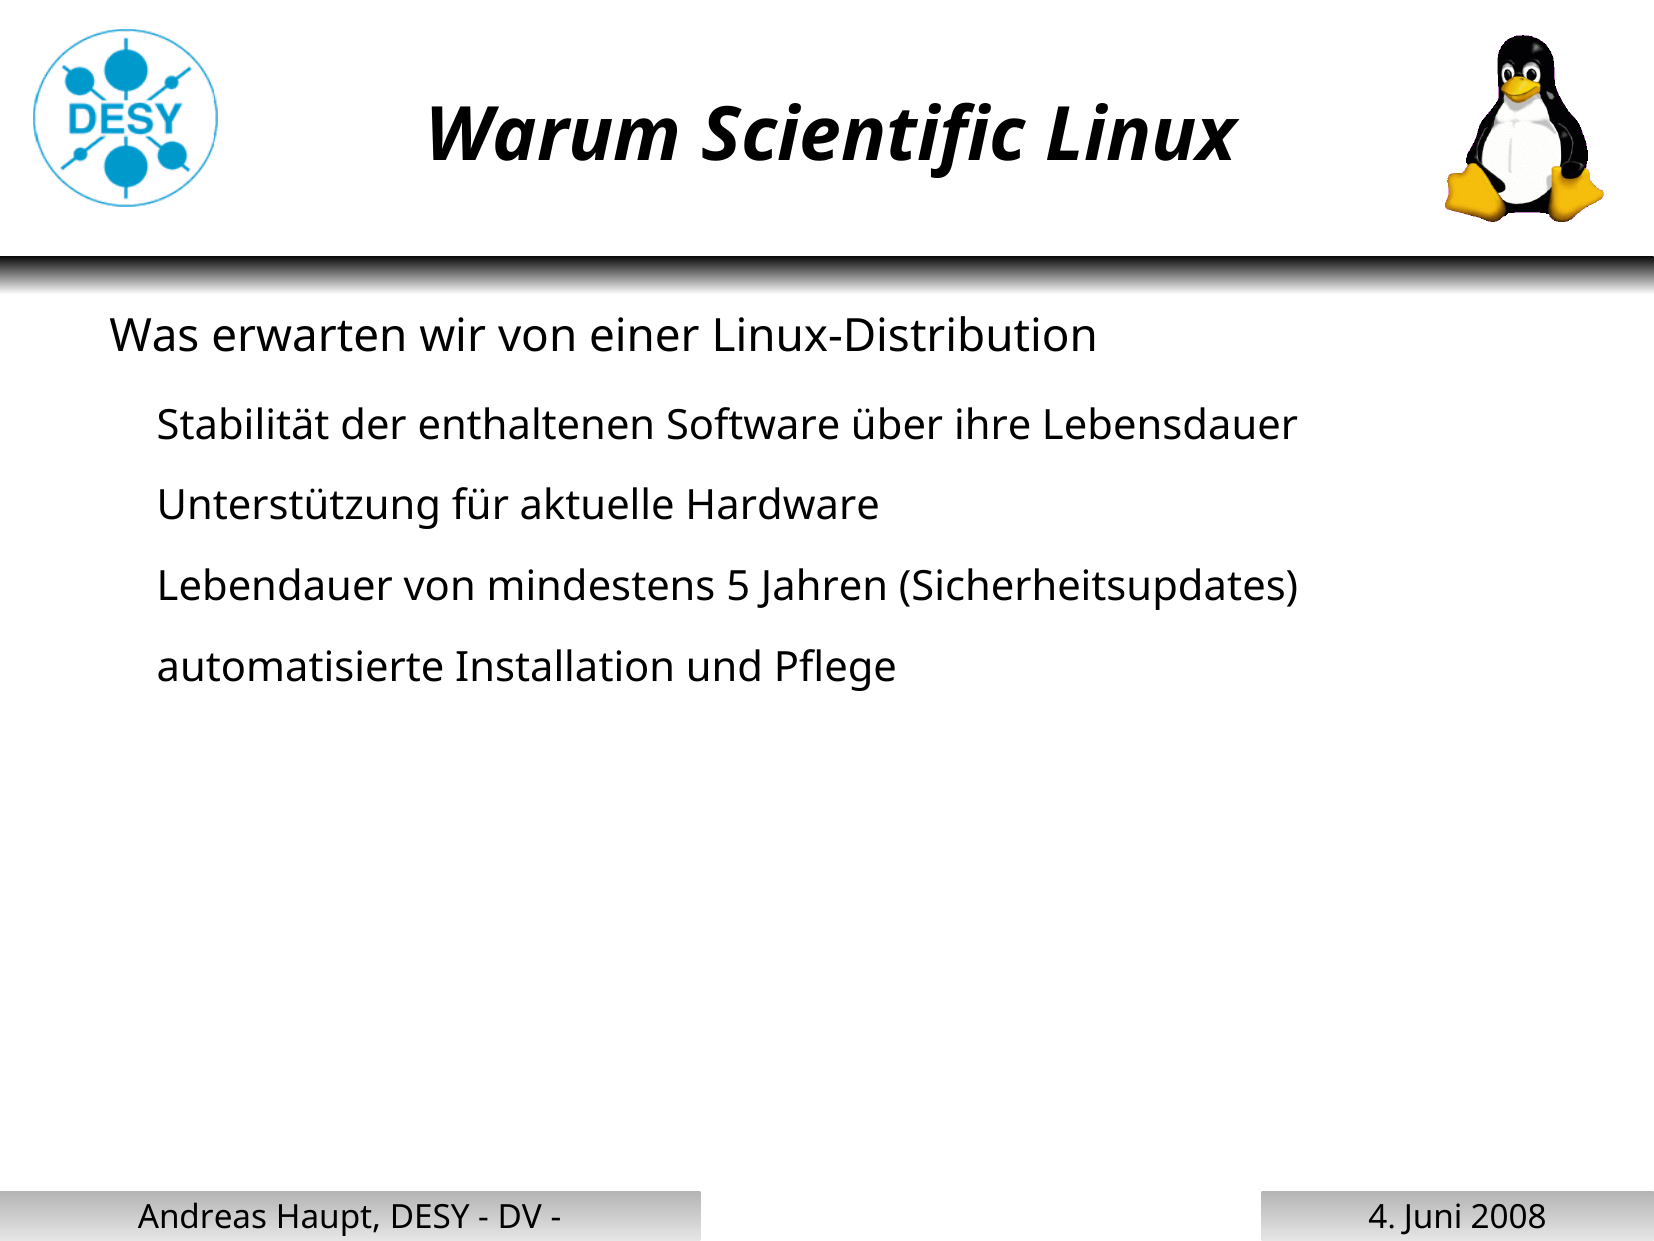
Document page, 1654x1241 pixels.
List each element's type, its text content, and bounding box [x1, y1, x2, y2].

list Was erwarten wir von einer Linux-Distribution Stabilität der enthaltenen Software über ihre Lebensdauer Unterstützung für aktuelle Hardware Lebendauer von mindestens 5 Jahren (Sicherheitsupdates) automatisierte Installation und Pflege [97, 302, 1654, 1173]
picture [1429, 12, 1637, 238]
title Warum Scientific Linux [250, 12, 1413, 251]
picture [33, 29, 218, 207]
